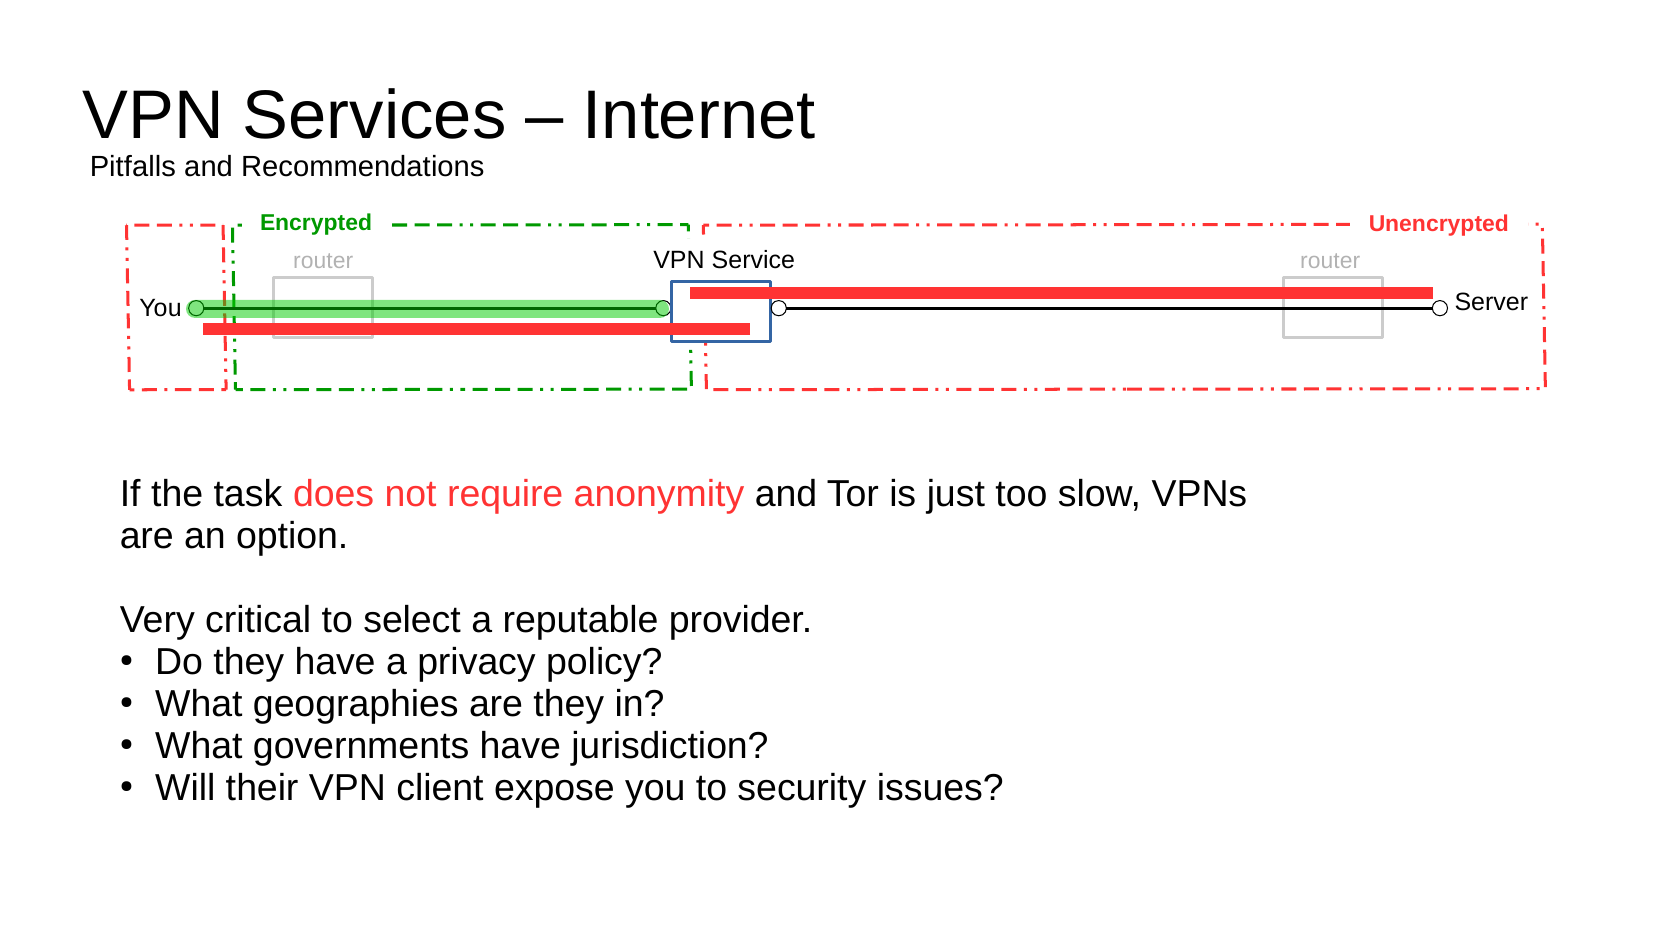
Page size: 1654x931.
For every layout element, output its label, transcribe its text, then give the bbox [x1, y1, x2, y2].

text_box [1434, 302, 1438, 314]
text_box Pitfalls and Recommendations [75, 142, 916, 223]
text_box router [270, 244, 376, 283]
text_box Encrypted [242, 223, 391, 244]
title VPN Services – Internet [82, 37, 1571, 193]
text_box Server [1438, 280, 1544, 324]
text_box [126, 225, 225, 299]
text_box Unencrypted [1350, 203, 1528, 244]
text_box [214, 318, 225, 323]
text_box [128, 330, 227, 390]
text_box [772, 302, 785, 315]
text_box You [108, 286, 214, 330]
text_box [232, 224, 1546, 390]
text_box VPN Service [630, 238, 819, 282]
text_box If the task does not require anonymity and Tor is just too slow, VPNs are an option. Very critical to select a reputable provider. Do they have a privacy policy? What geographies are they in? What governments have jurisdiction? Will their VPN client expose you to security issues? [105, 465, 1291, 859]
text_box router [1277, 240, 1383, 283]
